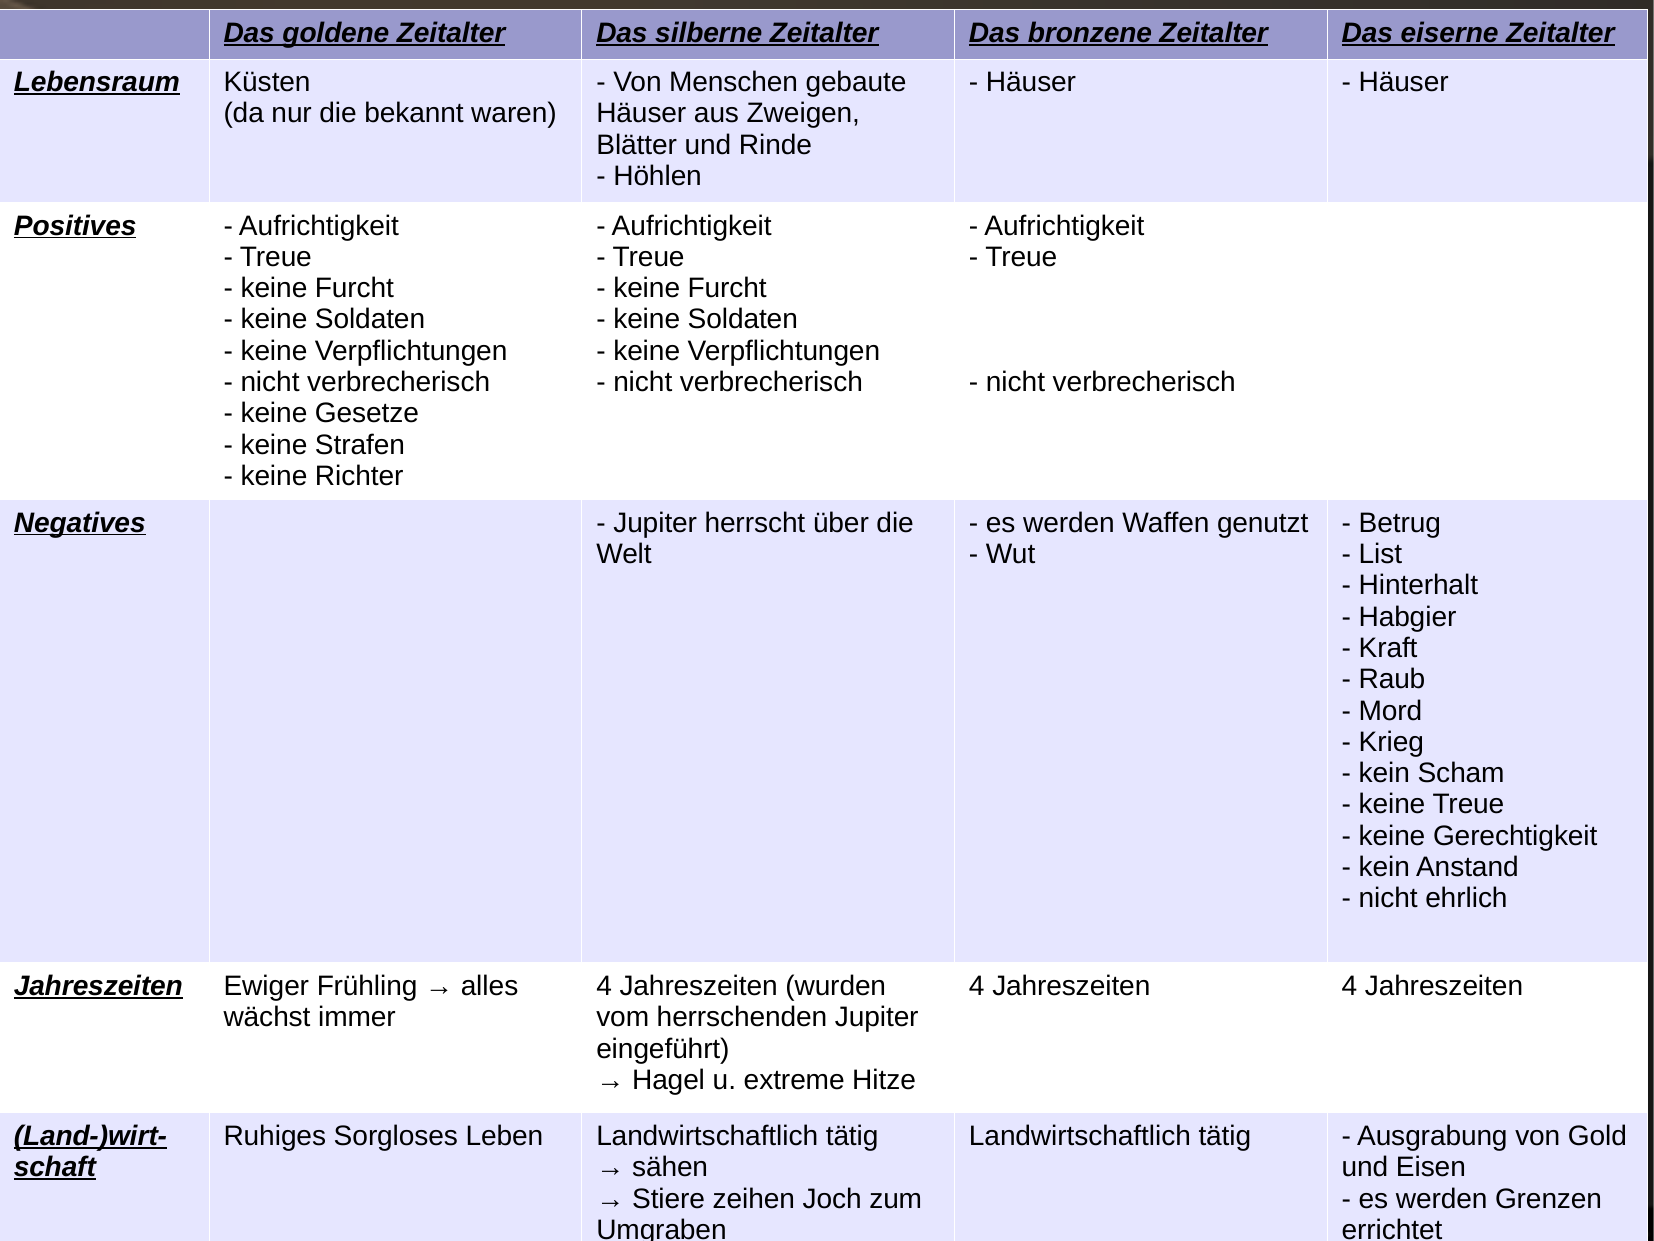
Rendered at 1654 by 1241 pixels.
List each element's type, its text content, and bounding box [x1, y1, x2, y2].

table_header Das goldene Zeitalter [210, 10, 581, 59]
picture [0, 0, 1654, 1241]
table_header Das silberne Zeitalter [582, 10, 954, 59]
table_cell - es werden Waffen genutzt - Wut [955, 500, 1327, 962]
table_cell Jahreszeiten [0, 963, 209, 1112]
table_header [0, 10, 209, 59]
table_header Das eiserne Zeitalter [1328, 10, 1647, 59]
table_cell Küsten (da nur die bekannt waren) [210, 60, 581, 202]
table_cell Positives [0, 203, 209, 499]
table_cell (Land-)wirt- schaft [0, 1113, 209, 1241]
table_cell - Aufrichtigkeit - Treue - nicht verbrecherisch [955, 203, 1327, 499]
table_cell Landwirtschaftlich tätig [955, 1113, 1327, 1241]
table_cell Lebensraum [0, 60, 209, 202]
table_cell - Betrug - List - Hinterhalt - Habgier - Kraft - Raub - Mord - Krieg - kein Scham - keine Treue - keine Gerechtigkeit - kein Anstand - nicht ehrlich [1328, 500, 1647, 962]
table_cell - Aufrichtigkeit - Treue - keine Furcht - keine Soldaten - keine Verpflichtungen - nicht verbrecherisch [582, 203, 954, 499]
table_cell [1328, 203, 1647, 499]
table_cell Ewiger Frühling → alles wächst immer [210, 963, 581, 1112]
table_cell 4 Jahreszeiten [1328, 963, 1647, 1112]
table_cell - Jupiter herrscht über die Welt [582, 500, 954, 962]
table_header Das bronzene Zeitalter [955, 10, 1327, 59]
table_cell - Häuser [955, 60, 1327, 202]
table_cell 4 Jahreszeiten (wurden vom herrschenden Jupiter eingeführt) → Hagel u. extreme Hitze [582, 963, 954, 1112]
table_cell - Ausgrabung von Gold und Eisen - es werden Grenzen errichtet [1328, 1113, 1647, 1241]
table_cell [210, 500, 581, 962]
table_cell - Häuser [1328, 60, 1647, 202]
table_cell - Von Menschen gebaute Häuser aus Zweigen, Blätter und Rinde - Höhlen [582, 60, 954, 202]
table_cell - Aufrichtigkeit - Treue - keine Furcht - keine Soldaten - keine Verpflichtungen - nicht verbrecherisch - keine Gesetze - keine Strafen - keine Richter [210, 203, 581, 499]
table_cell 4 Jahreszeiten [955, 963, 1327, 1112]
table_cell Negatives [0, 500, 209, 962]
table_cell Landwirtschaftlich tätig → sähen → Stiere zeihen Joch zum Umgraben [582, 1113, 954, 1241]
table_cell Ruhiges Sorgloses Leben [210, 1113, 581, 1241]
